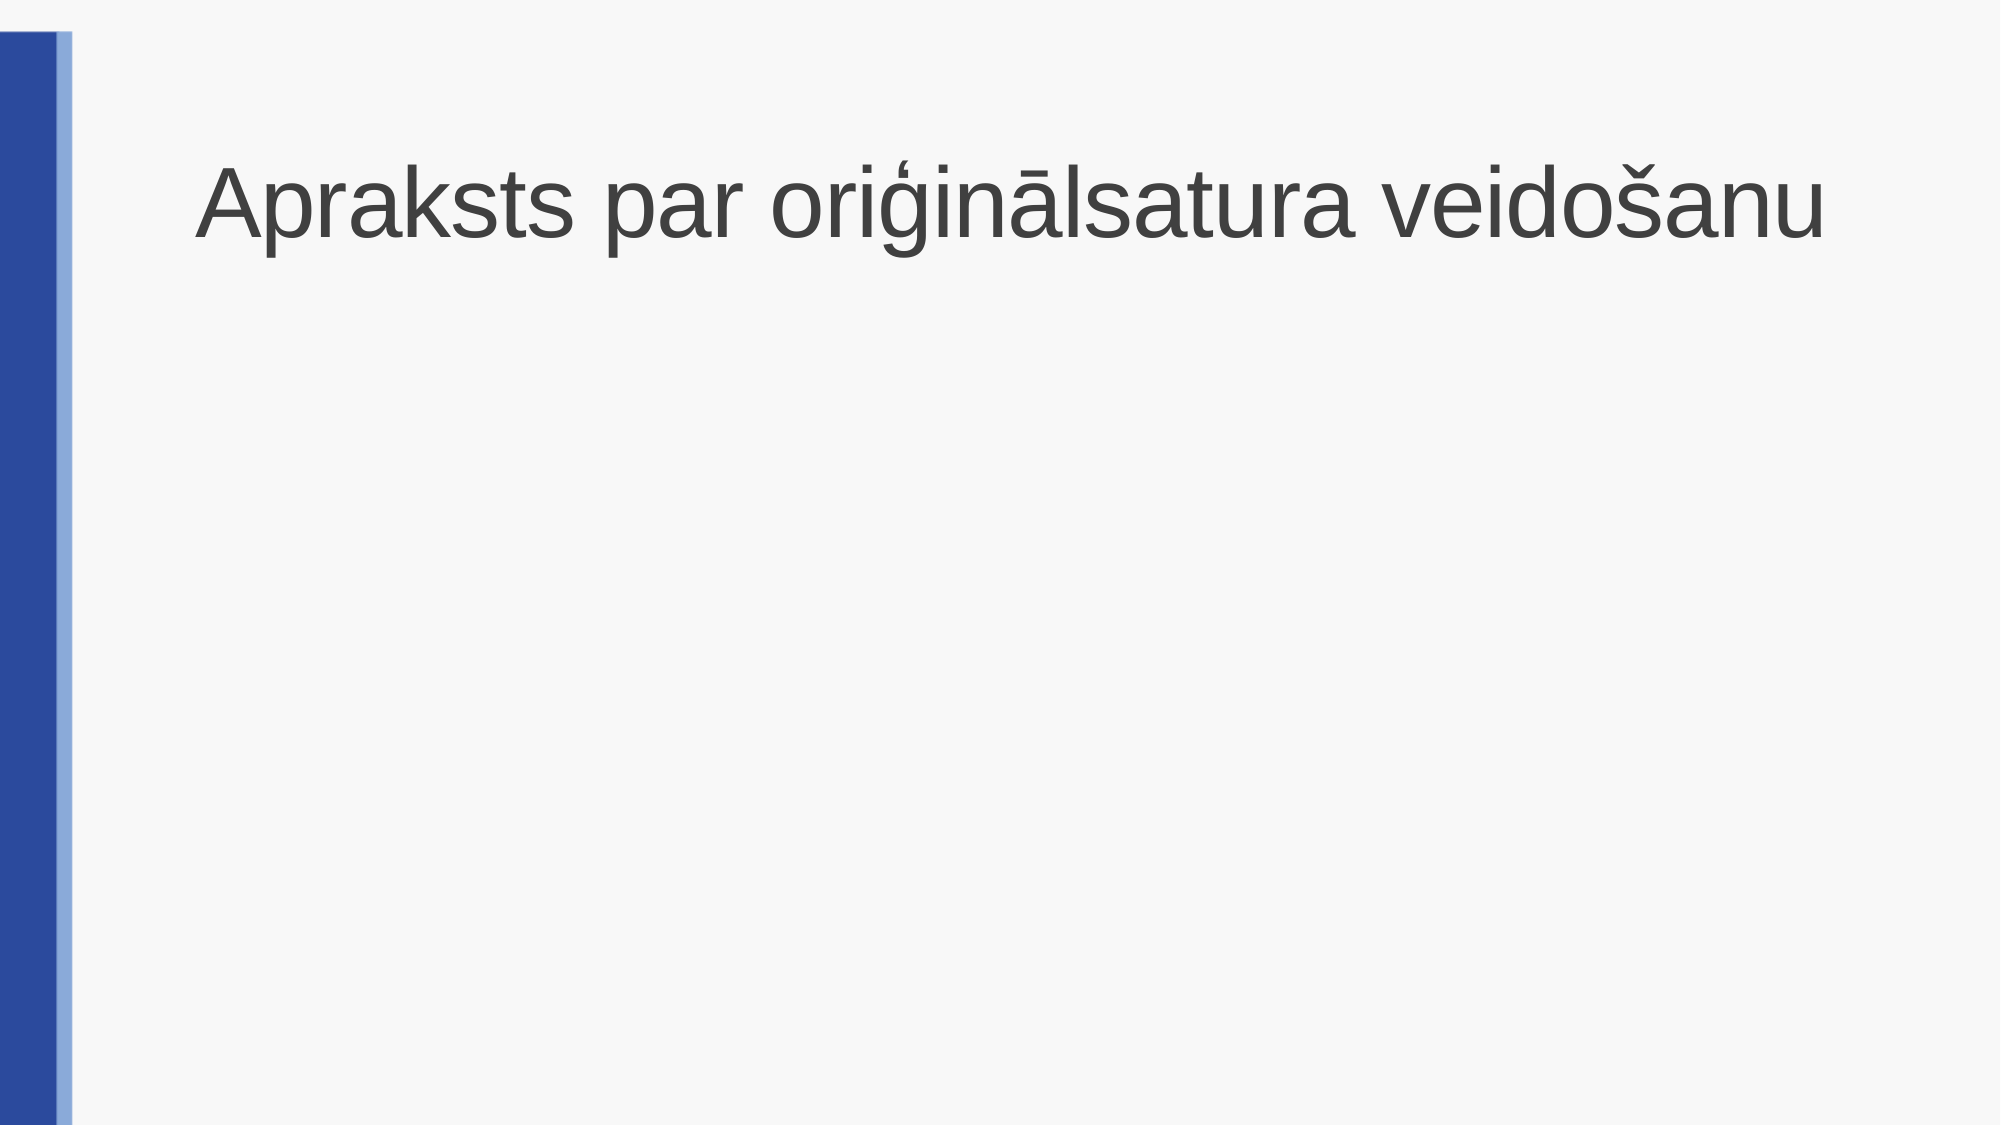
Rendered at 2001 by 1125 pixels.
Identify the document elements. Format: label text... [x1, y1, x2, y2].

title Apraksts par oriģinālsatura veidošanu [180, 99, 1867, 266]
